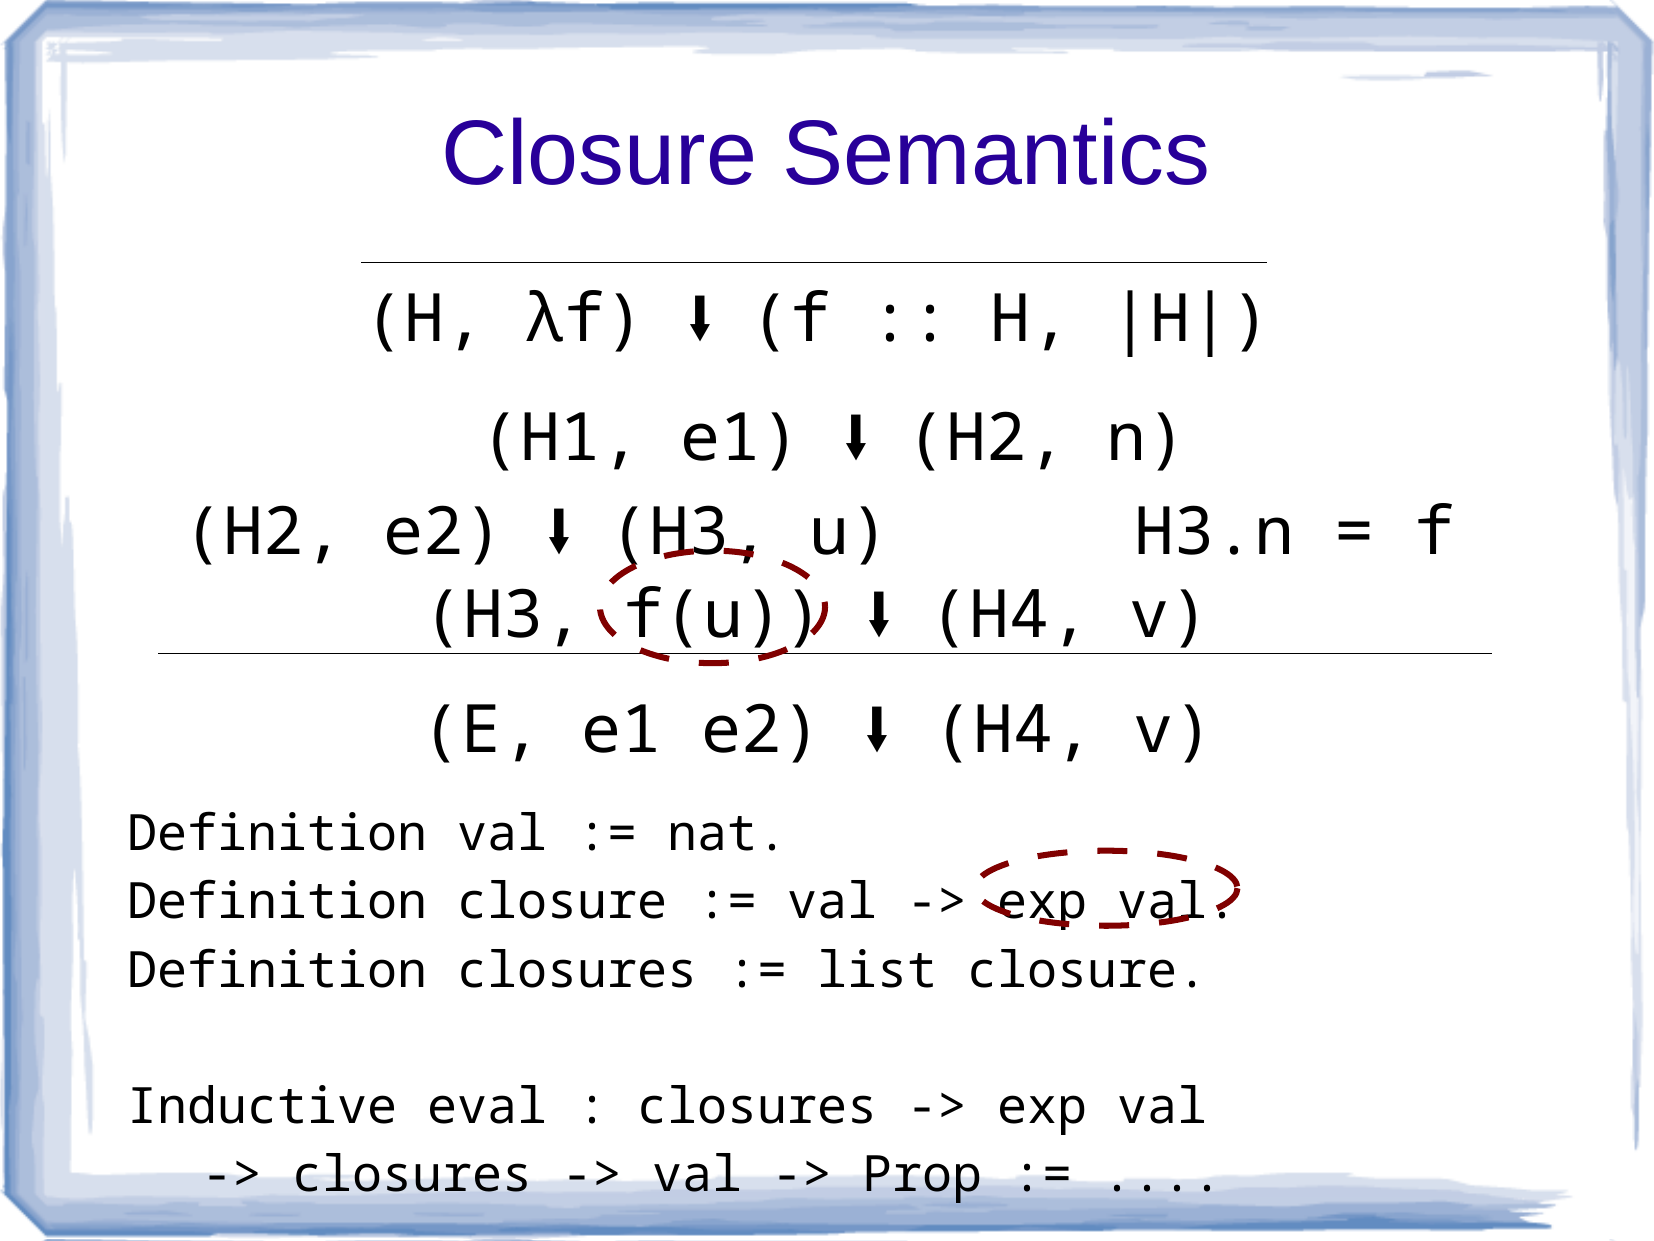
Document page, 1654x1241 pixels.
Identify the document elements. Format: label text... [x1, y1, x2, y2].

text_box (H3, f(u))  (H4, v) [409, 558, 1245, 652]
title Closure Semantics [82, 56, 1571, 250]
text_box (H, λf)  (f :: H, |H|) [350, 262, 1304, 356]
picture [0, 0, 1654, 1241]
text_box (H2, e2)  (H3, u) [169, 475, 947, 568]
text_box (H1, e1)  (H2, n) [465, 381, 1206, 475]
text_box (E, e1 e2)  (H4, v) [406, 674, 1271, 767]
text_box Definition val := nat. Definition closure := val -> exp val. Definition closures := list closure. Inductive eval : closures -> exp val -> closures -> val -> Prop := .... [112, 789, 1576, 1153]
text_box H3.n = f [1119, 475, 1495, 568]
